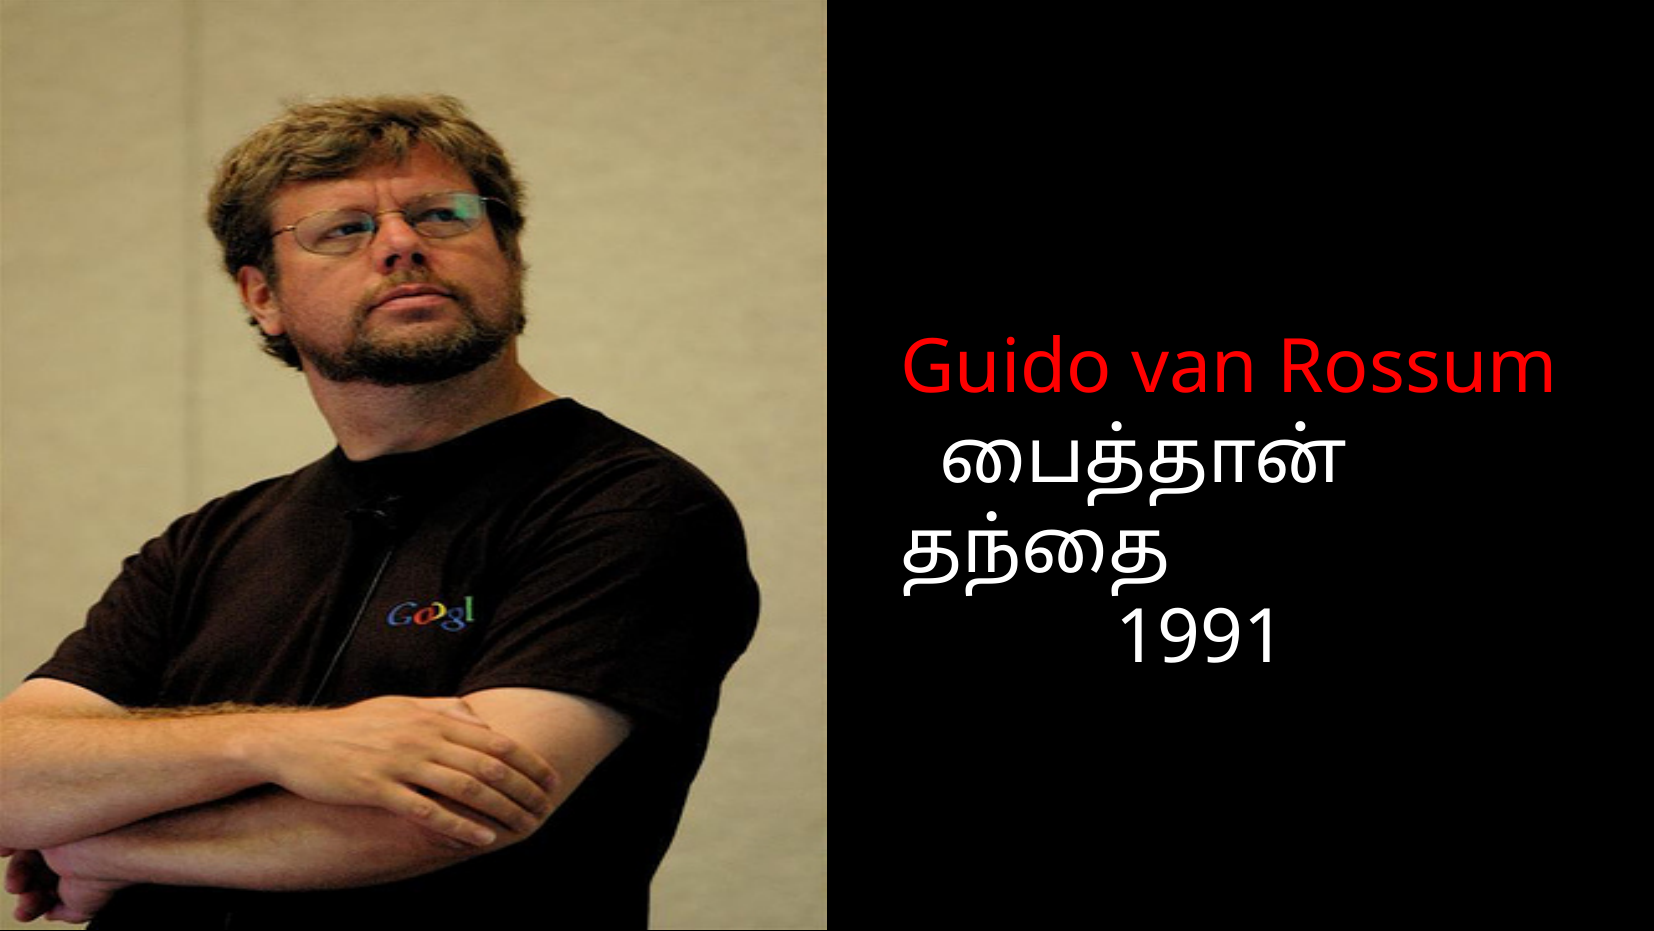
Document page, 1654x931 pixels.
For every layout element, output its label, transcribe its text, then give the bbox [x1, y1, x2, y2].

text_box [827, 0, 1654, 931]
picture [0, 0, 827, 931]
text_box Guido van Rossum பைத்தான் தந்தை 1991 [885, 309, 1624, 554]
